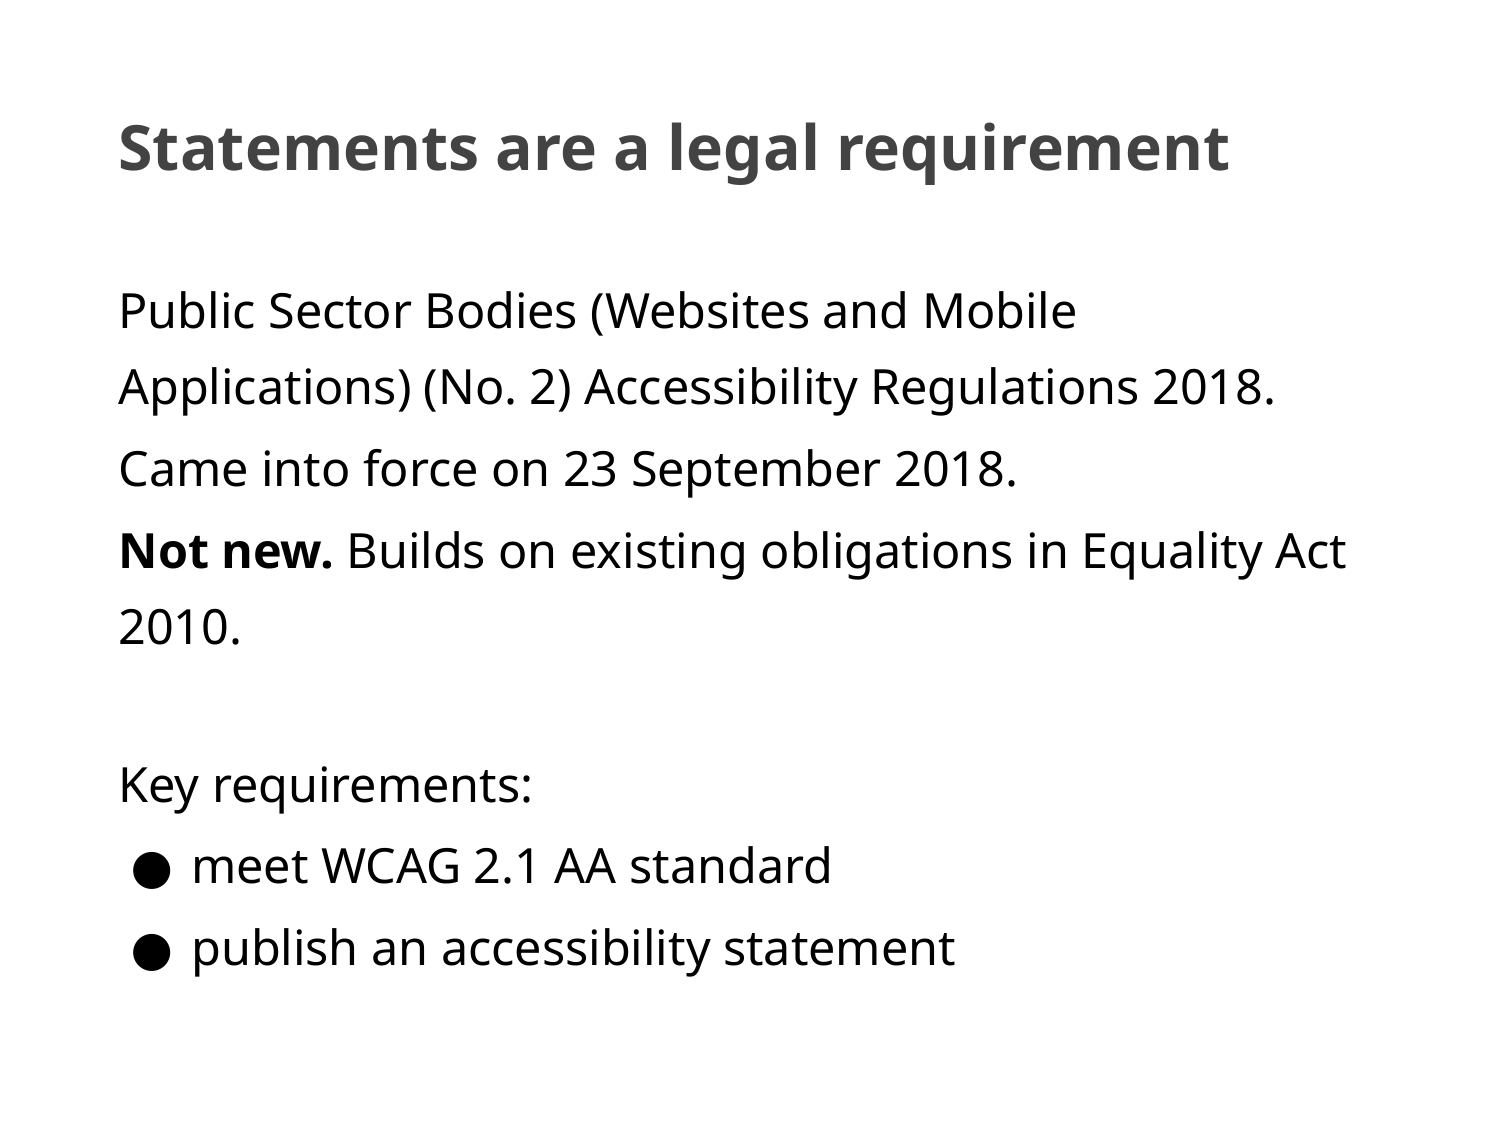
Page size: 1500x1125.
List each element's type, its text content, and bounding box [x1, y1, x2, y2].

title Statements are a legal requirement [103, 89, 1397, 215]
list Public Sector Bodies (Websites and Mobile Applications) (No. 2) Accessibility Regulations 2018. Came into force on 23 September 2018. Not new. Builds on existing obligations in Equality Act 2010. Key requirements: meet WCAG 2.1 AA standard publish an accessibility statement [103, 252, 1397, 1000]
